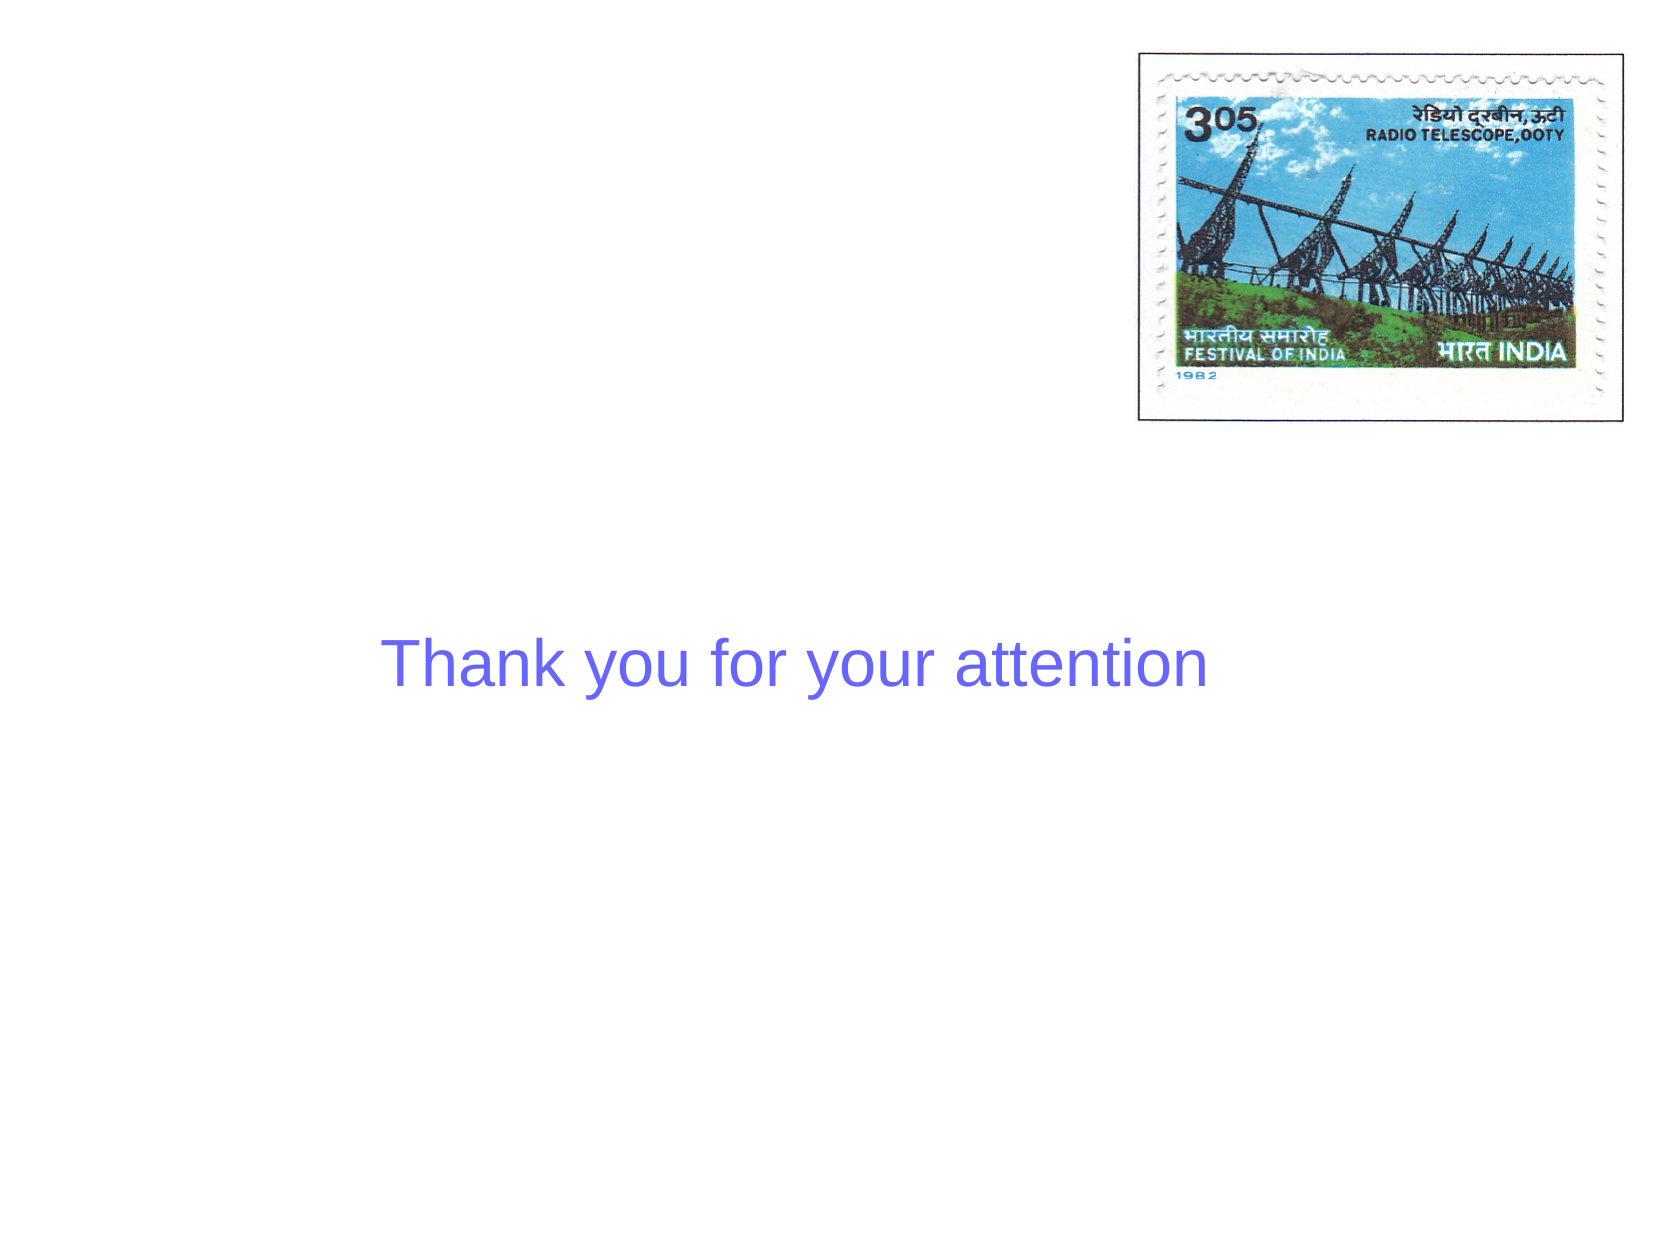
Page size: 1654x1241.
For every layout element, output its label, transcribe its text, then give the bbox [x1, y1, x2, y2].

picture [1133, 47, 1630, 426]
text_box Thank you for your attention [365, 619, 1229, 709]
